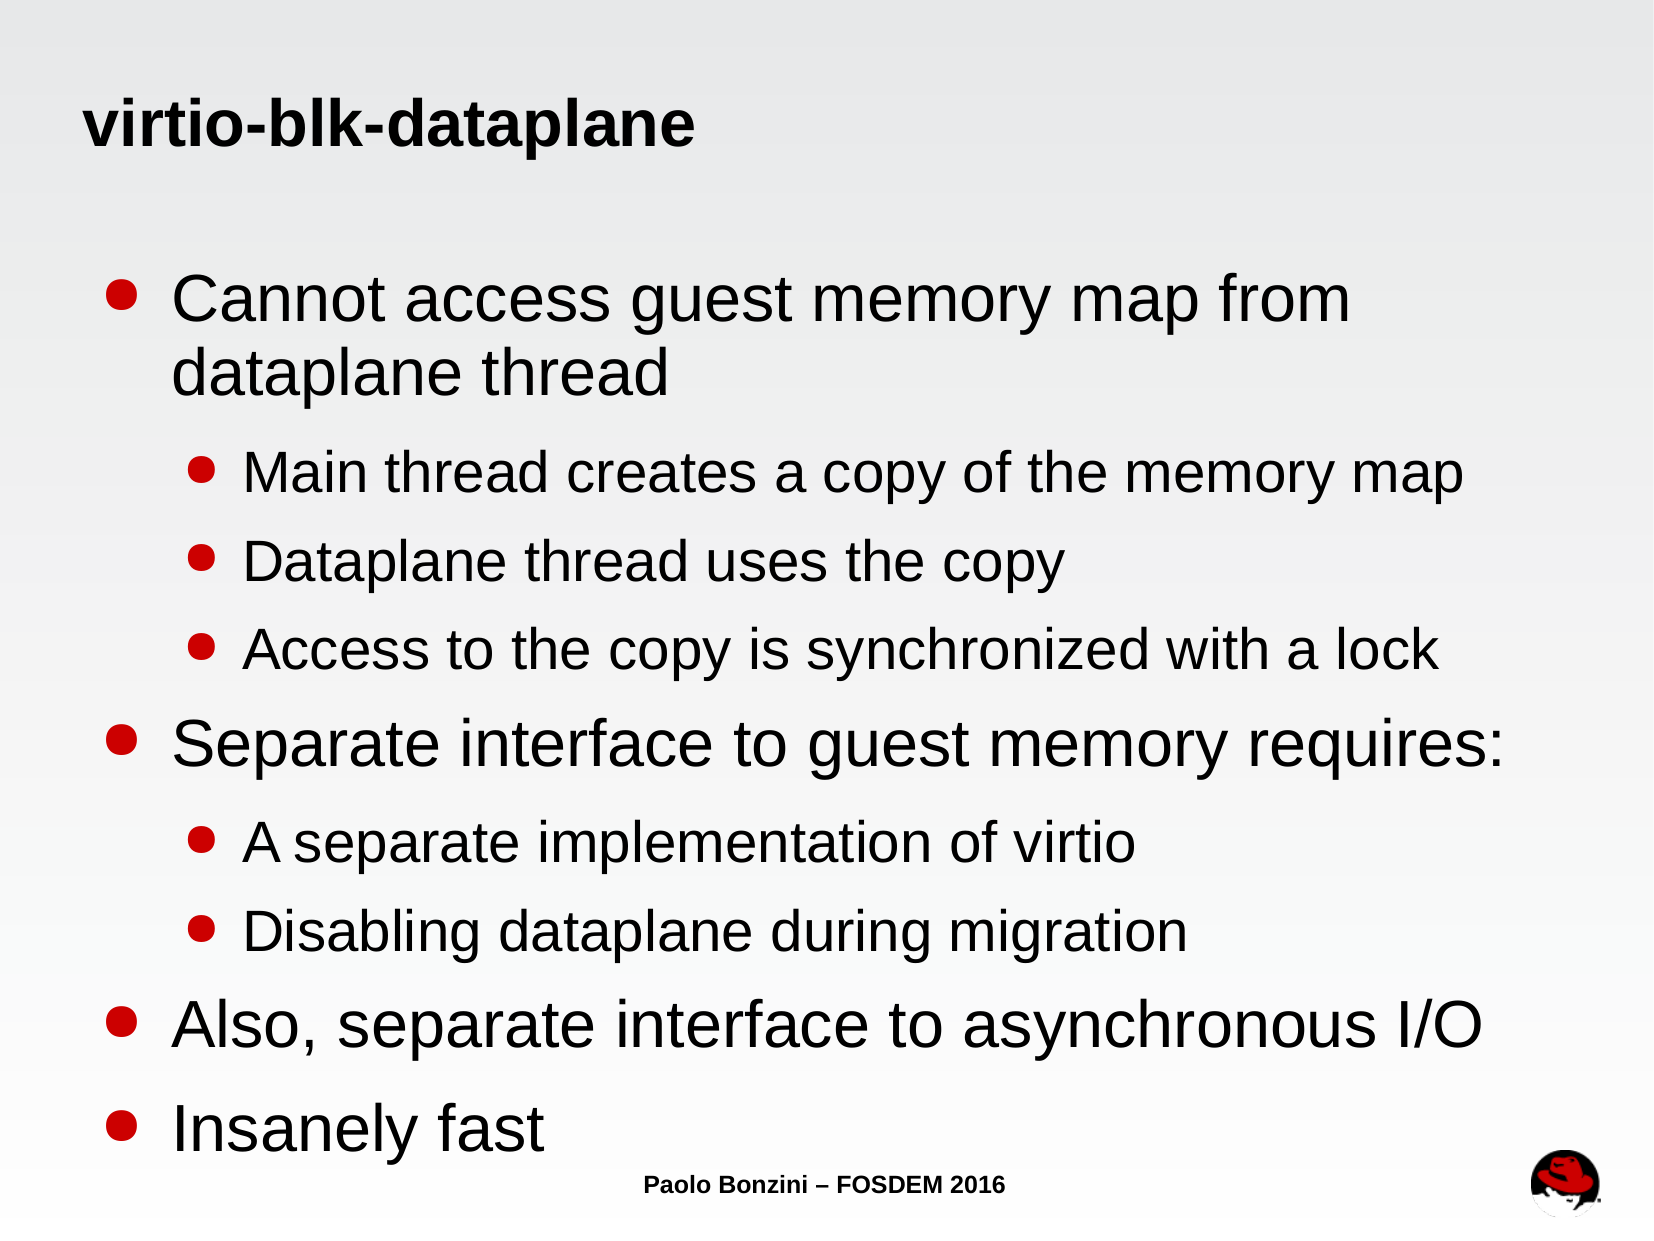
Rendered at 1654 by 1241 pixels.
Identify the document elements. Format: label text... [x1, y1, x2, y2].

list Cannot access guest memory map from dataplane thread Main thread creates a copy of the memory map Dataplane thread uses the copy Access to the copy is synchronized with a lock Separate interface to guest memory requires: A separate implementation of virtio Disabling dataplane during migration Also, separate interface to asynchronous I/O Insanely fast [82, 260, 1571, 1167]
picture [0, 0, 1654, 1241]
title virtio-blk-dataplane [82, 19, 1571, 227]
